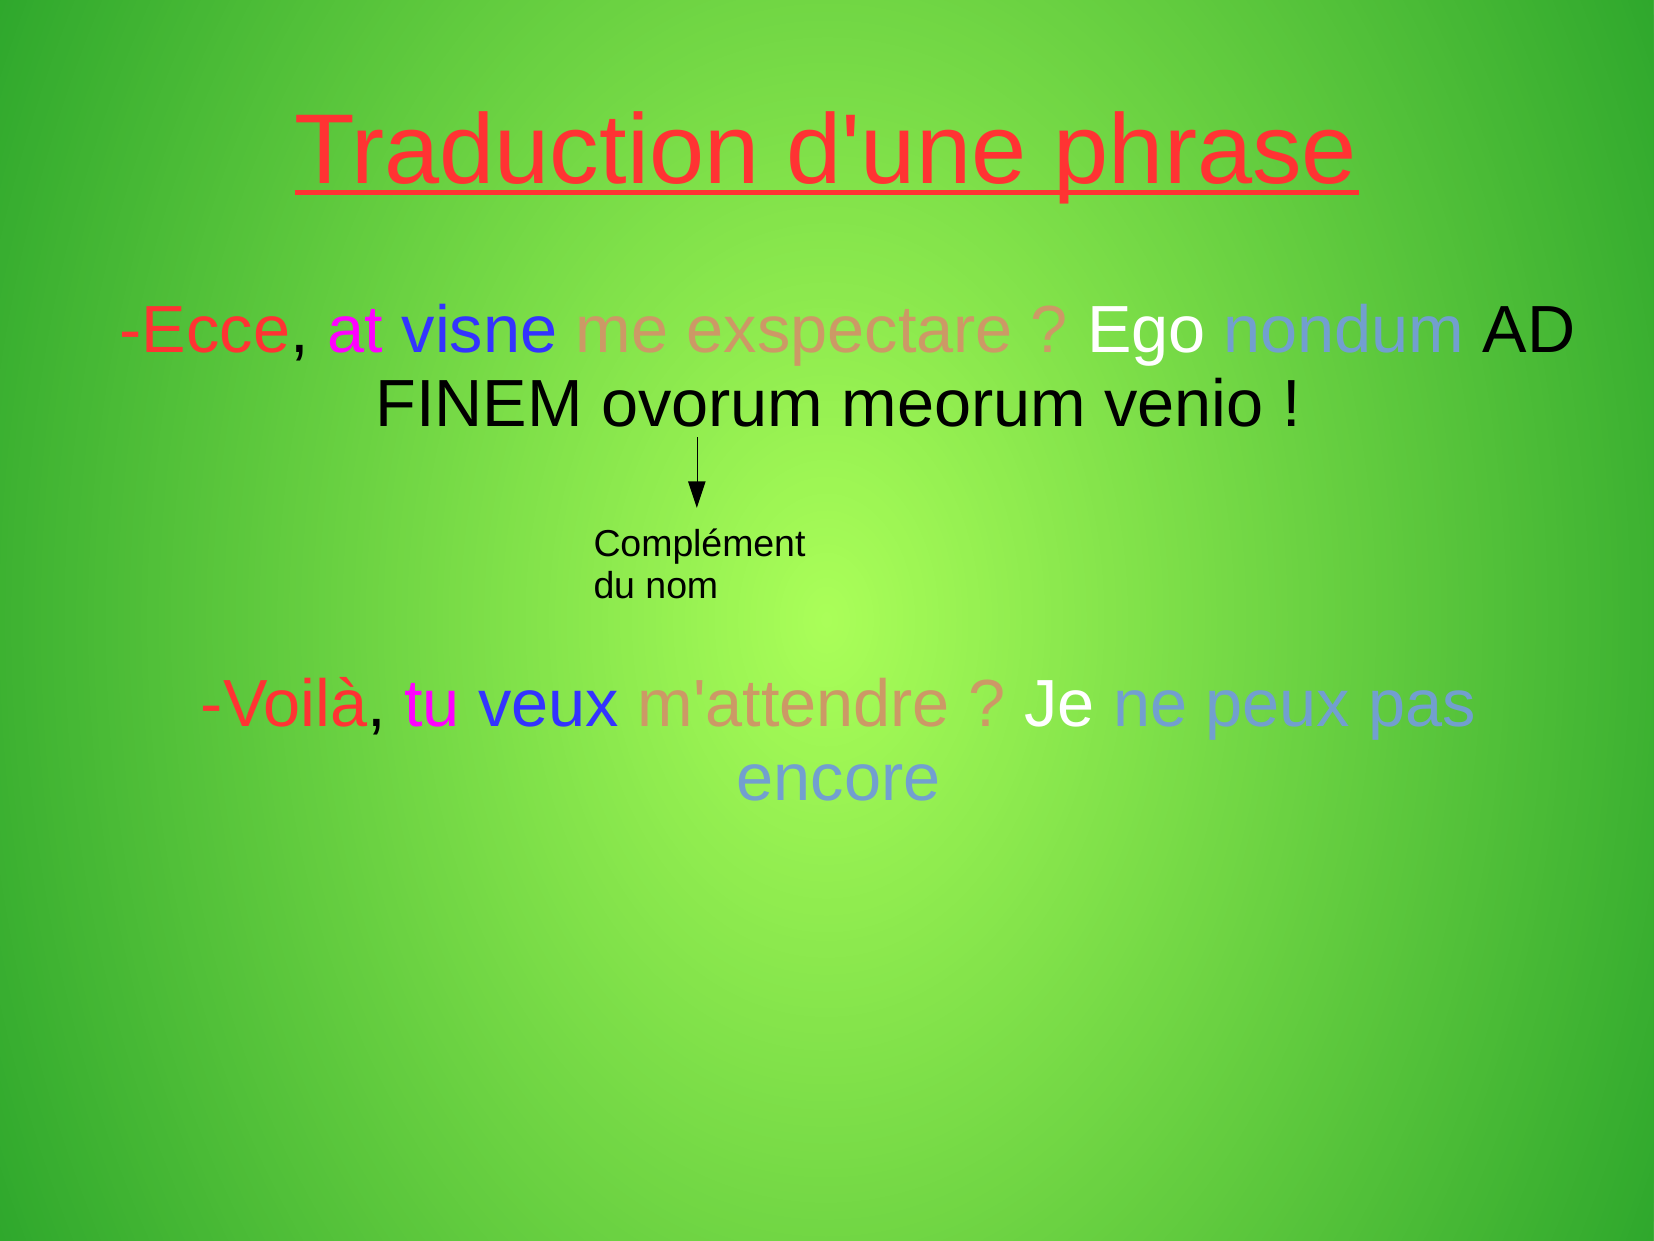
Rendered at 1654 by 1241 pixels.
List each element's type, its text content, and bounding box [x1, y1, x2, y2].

text_box Complément du nom [578, 515, 839, 615]
subtitle -Ecce, at visne me exspectare ? Ego nondum AD FINEM ovorum meorum venio ! -Voilà, tu veux m'attendre ? Je ne peux pas encore [94, 291, 1583, 1040]
title Traduction d'une phrase [82, 47, 1571, 252]
